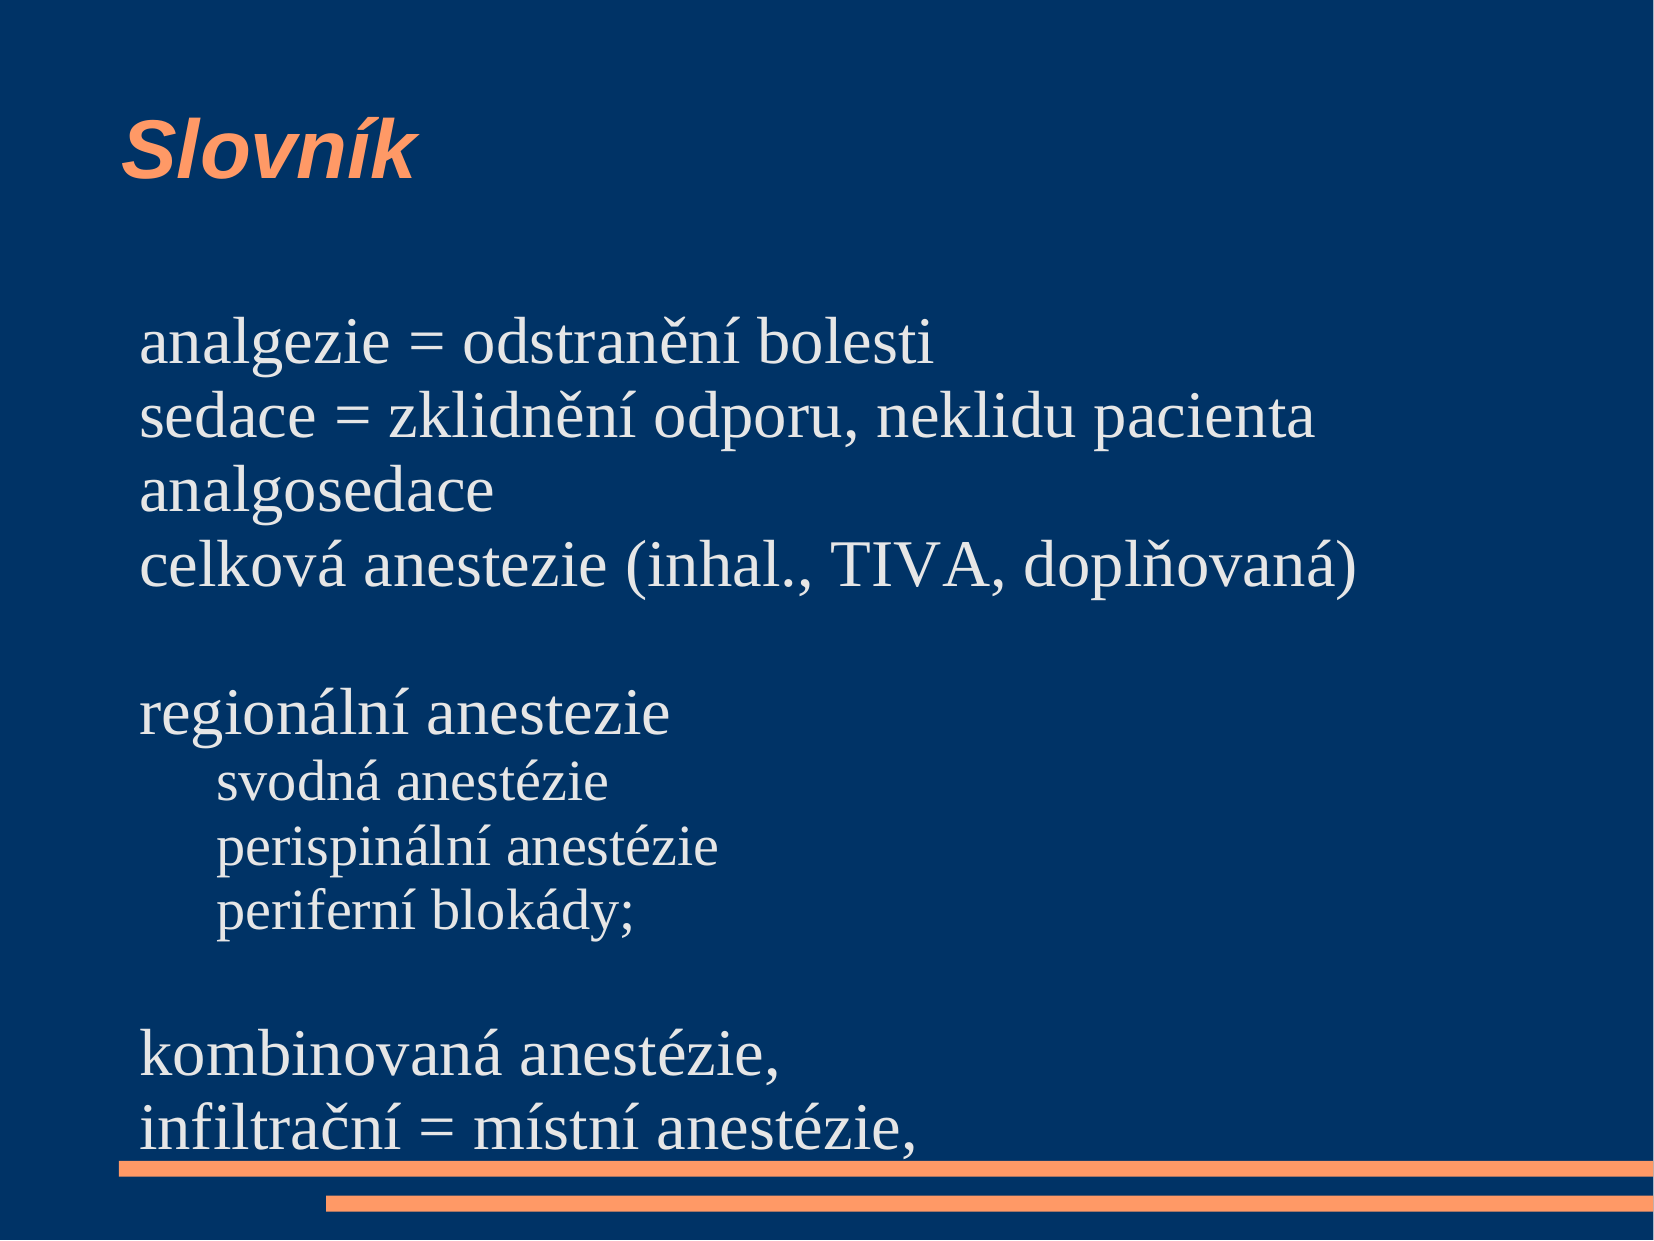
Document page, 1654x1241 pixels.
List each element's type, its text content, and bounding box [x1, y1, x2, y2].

title Slovník [121, 46, 1534, 254]
list analgezie = odstranění bolesti sedace = zklidnění odporu, neklidu pacienta analgosedace celková anestezie (inhal., TIVA, doplňovaná) regionální anestezie svodná anestézie perispinální anestézie periferní blokády; kombinovaná anestézie, infiltrační = místní anestézie, [121, 304, 1561, 1168]
